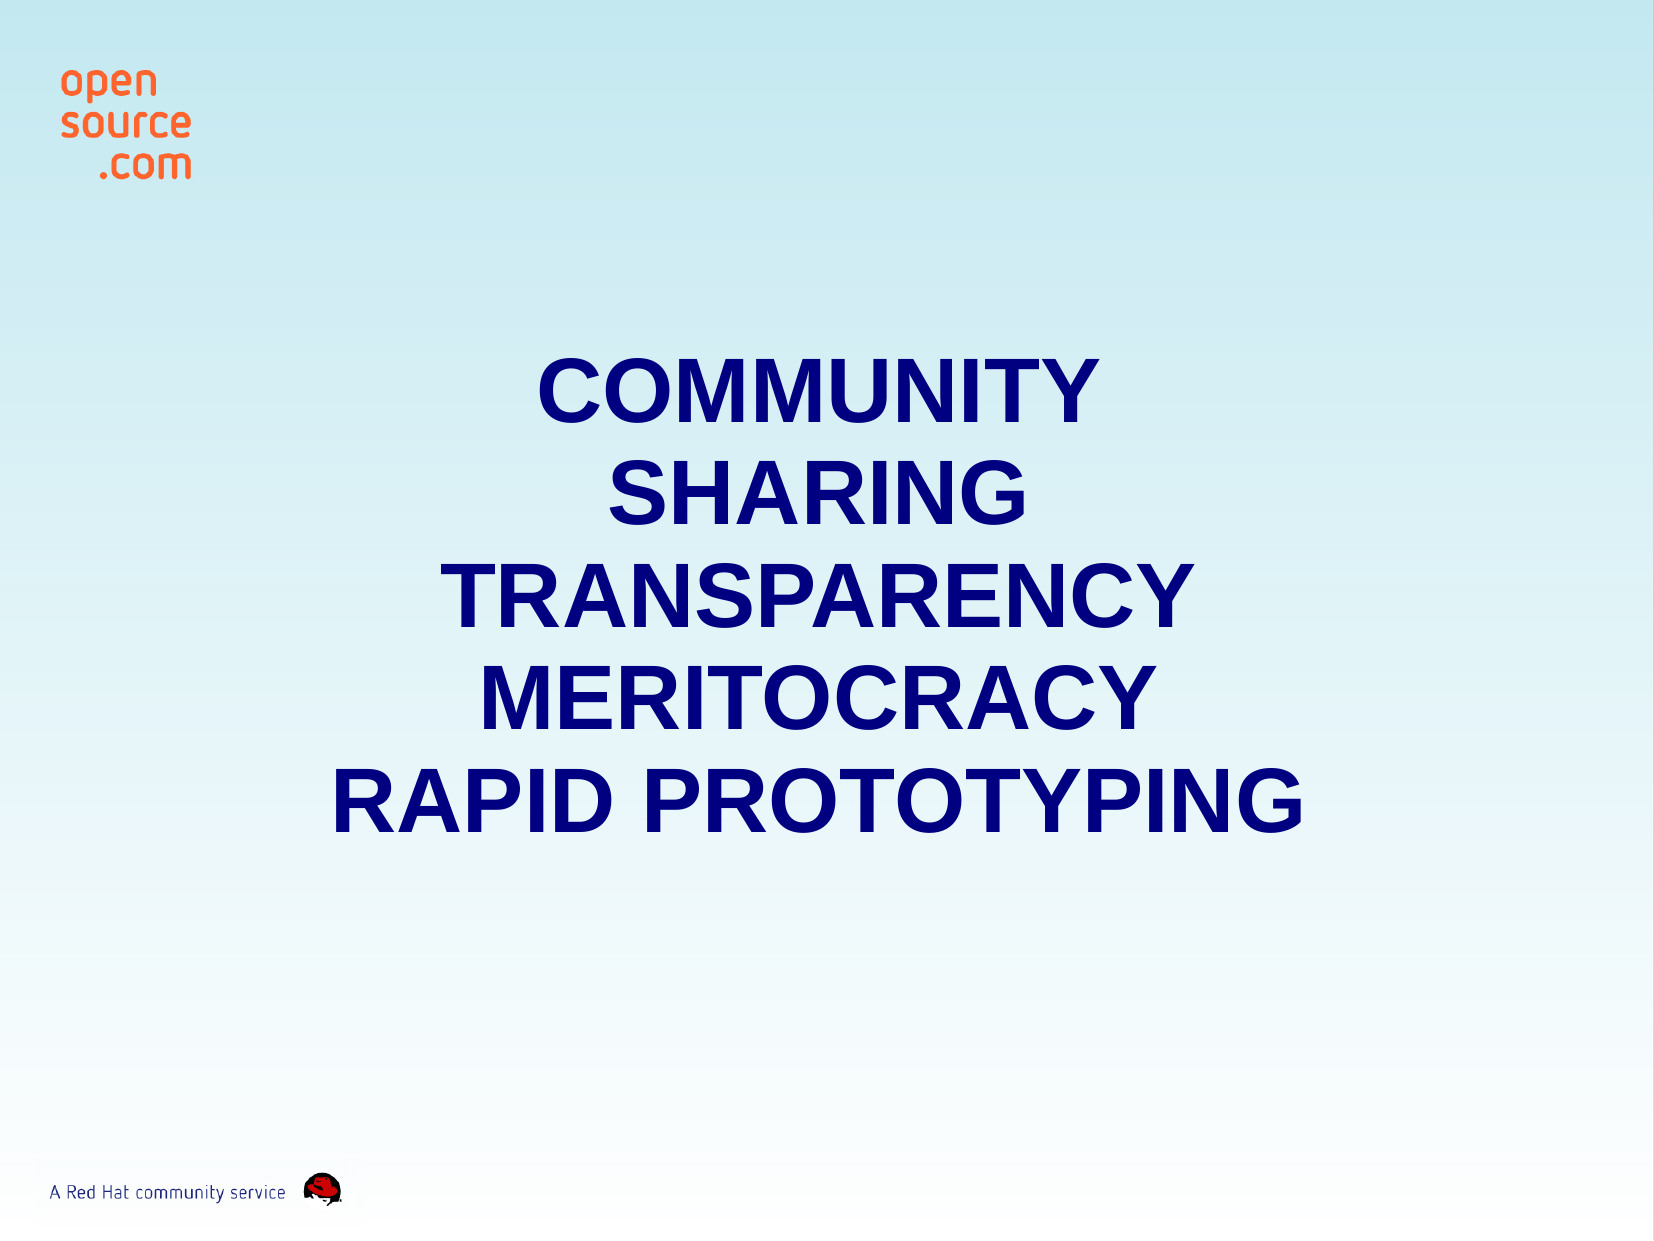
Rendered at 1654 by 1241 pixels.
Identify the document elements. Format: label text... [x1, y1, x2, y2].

subtitle COMMUNITY SHARING TRANSPARENCY MERITOCRACY RAPID PROTOTYPING [75, 65, 1564, 1126]
picture [0, 0, 1654, 1241]
